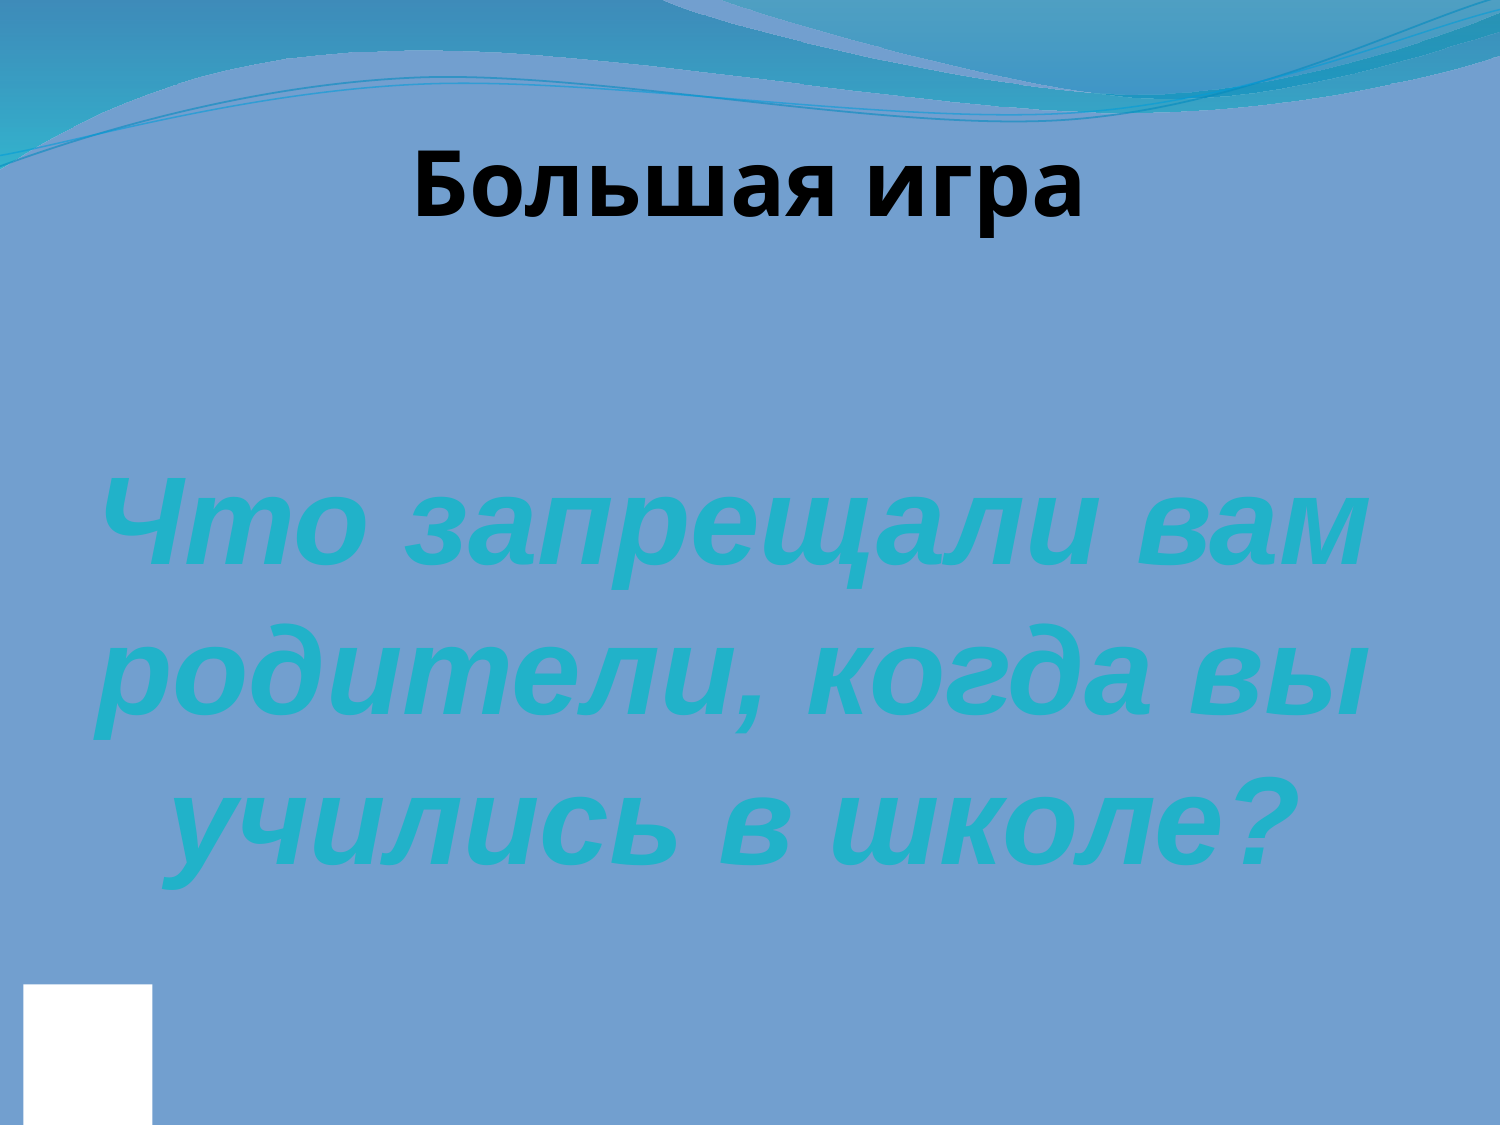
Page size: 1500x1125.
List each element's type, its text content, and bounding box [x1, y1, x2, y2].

text_box [23, 984, 153, 1125]
text_box Большая игра [81, 117, 1417, 354]
picture [1290, 68, 1306, 74]
text_box Что запрещали вам родители, когда вы учились в школе? [0, 432, 1500, 898]
